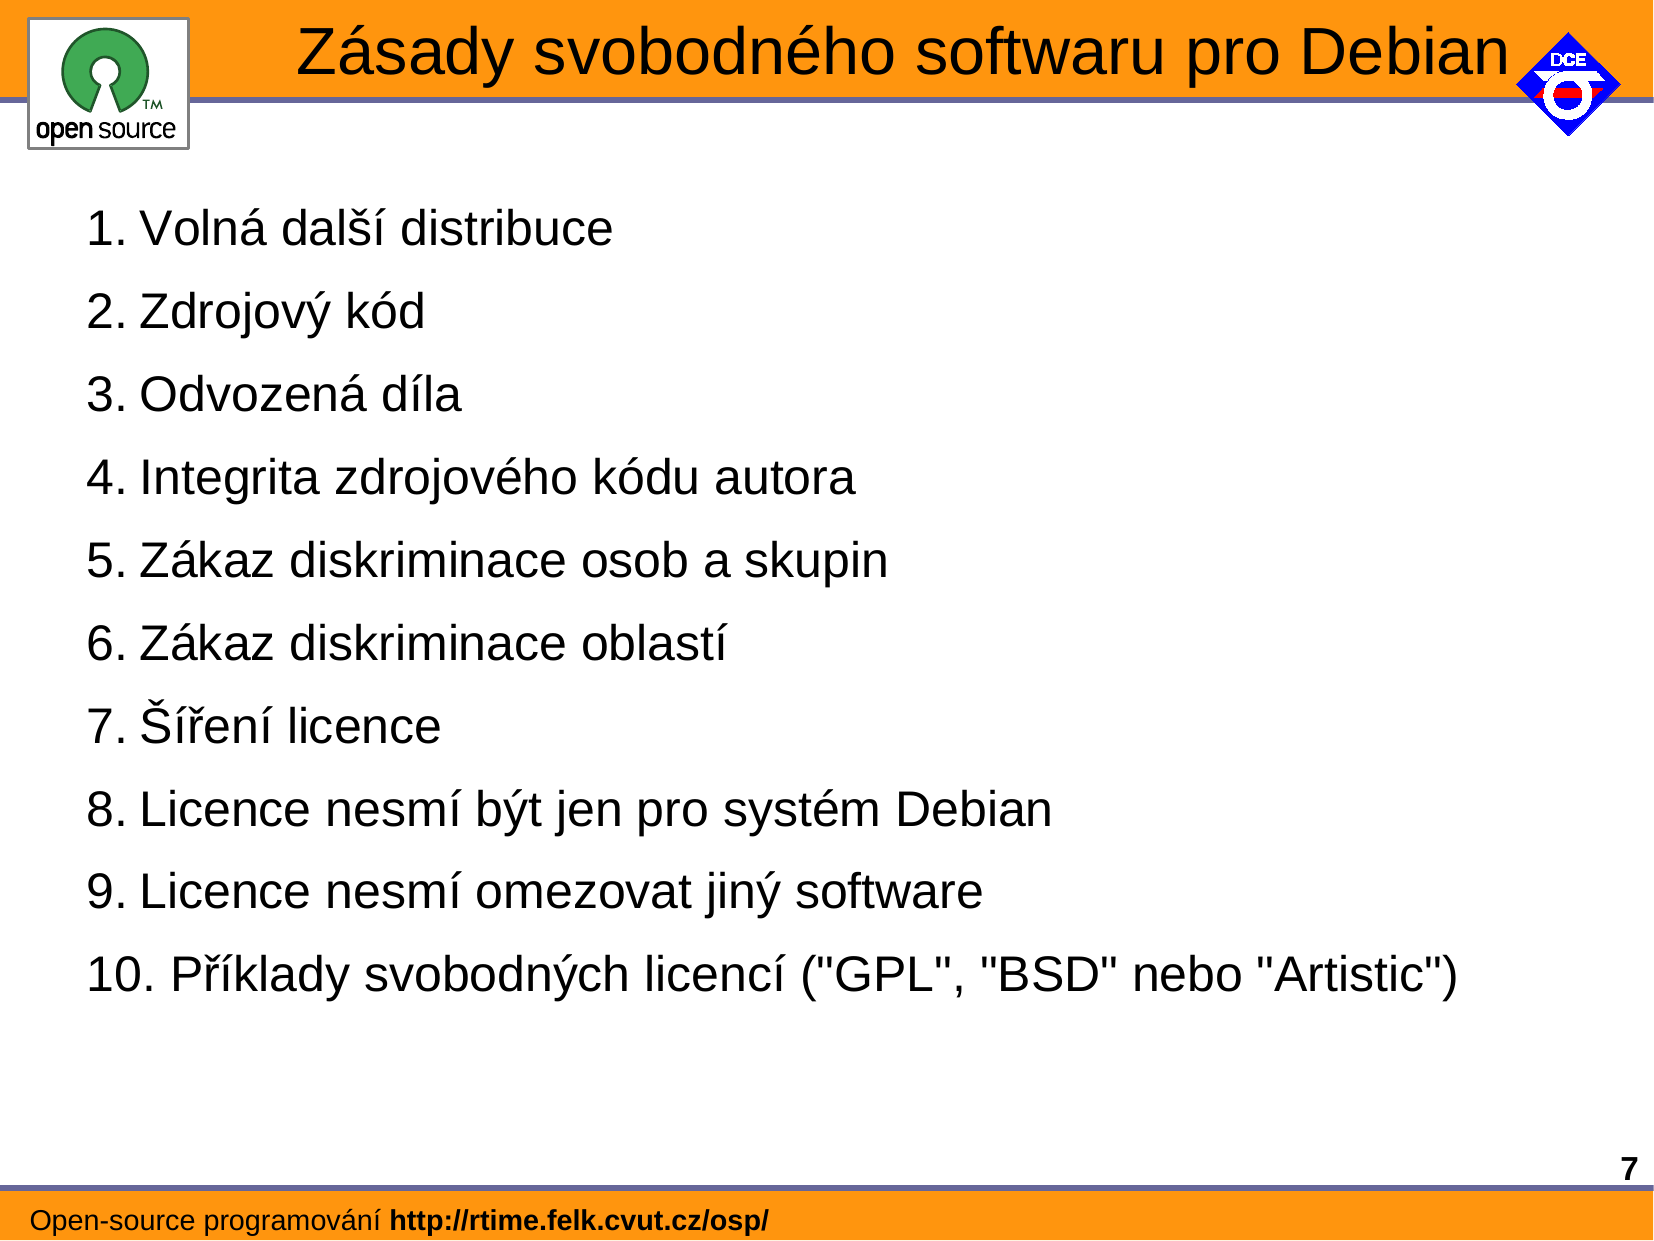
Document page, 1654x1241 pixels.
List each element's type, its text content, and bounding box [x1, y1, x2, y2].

title Zásady svobodného softwaru pro Debian [178, 9, 1631, 93]
list Volná další distribuce Zdrojový kód Odvozená díla Integrita zdrojového kódu autora Zákaz diskriminace osob a skupin Zákaz diskriminace oblastí Šíření licence Licence nesmí být jen pro systém Debian Licence nesmí omezovat jiný software Příklady svobodných licencí ("GPL", "BSD" nebo "Artistic") [68, 199, 1592, 1104]
